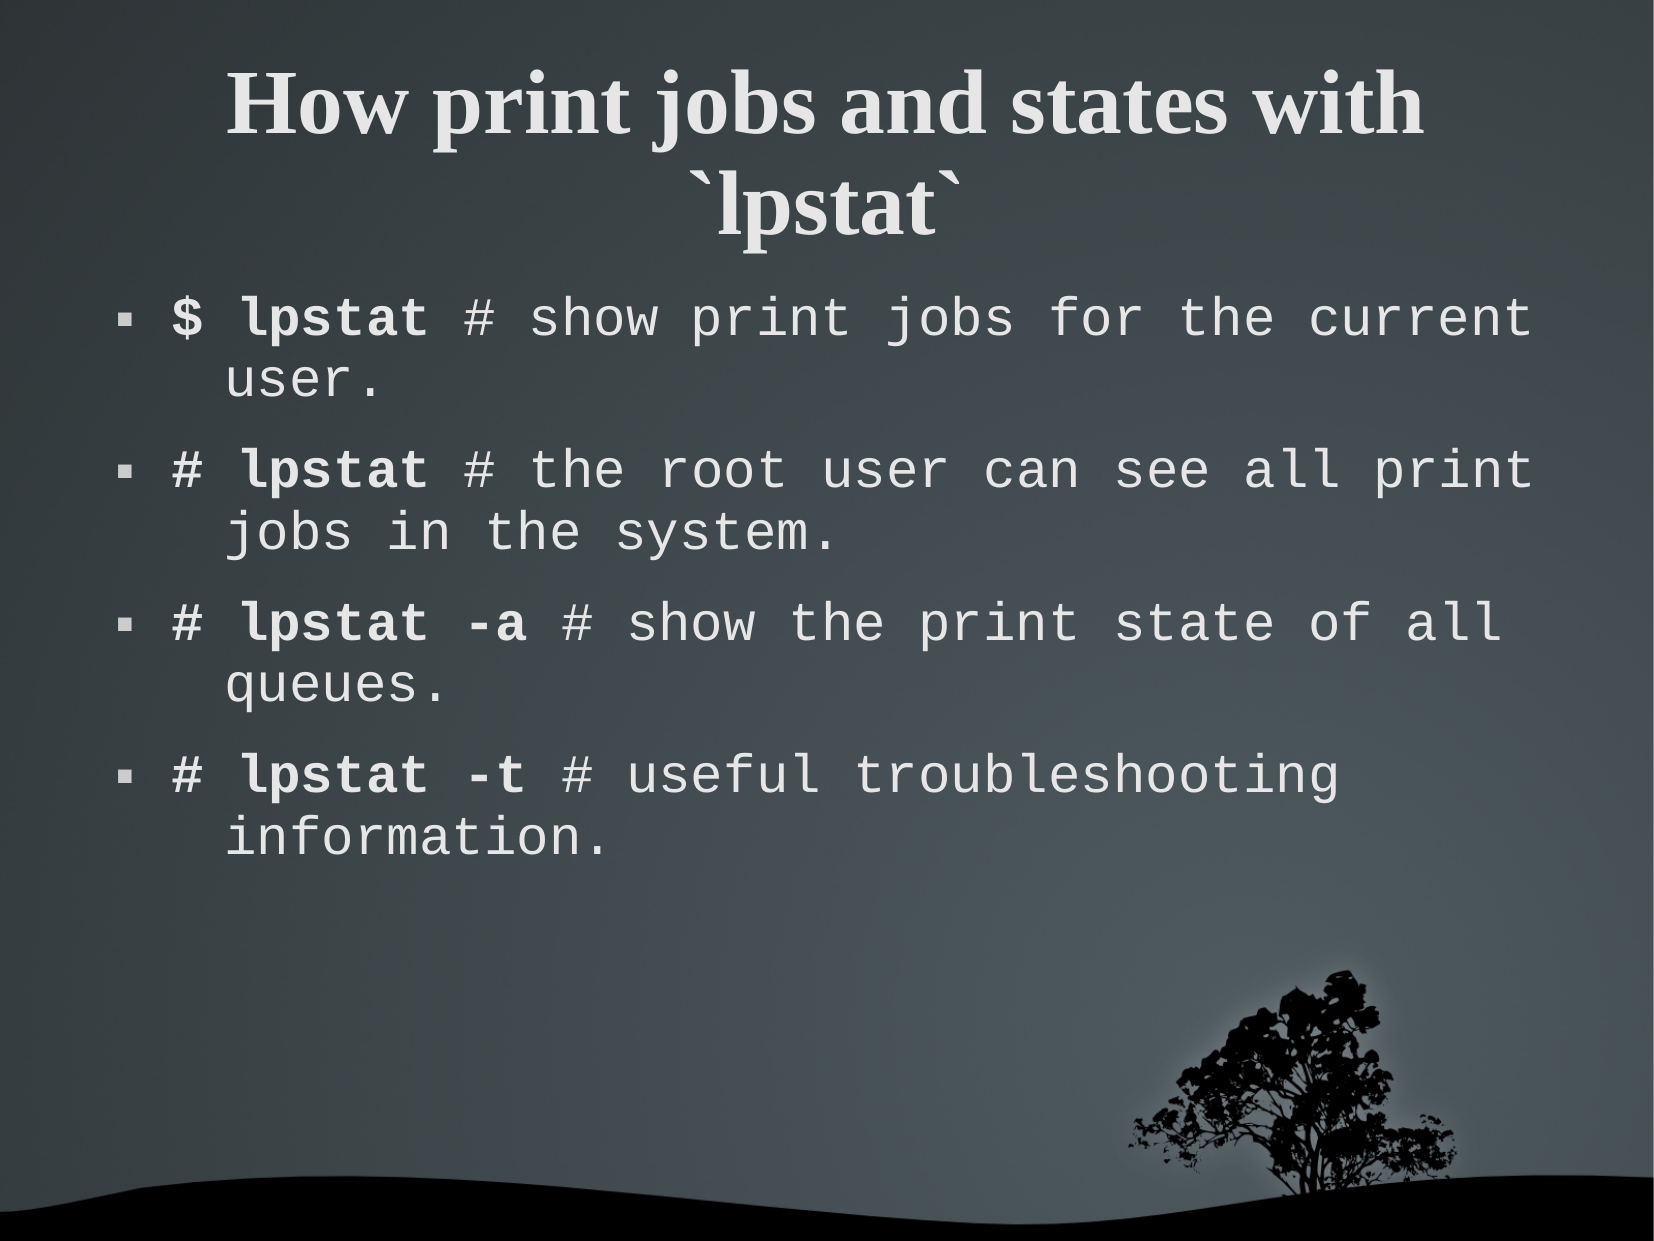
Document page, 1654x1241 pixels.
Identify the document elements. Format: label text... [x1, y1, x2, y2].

title How print jobs and states with `lpstat` [82, 33, 1571, 273]
picture [0, 0, 1654, 1241]
list $ lpstat # show print jobs for the current user. # lpstat # the root user can see all print jobs in the system. # lpstat -a # show the print state of all queues. # lpstat -t # useful troubleshooting information. [82, 290, 1571, 1109]
